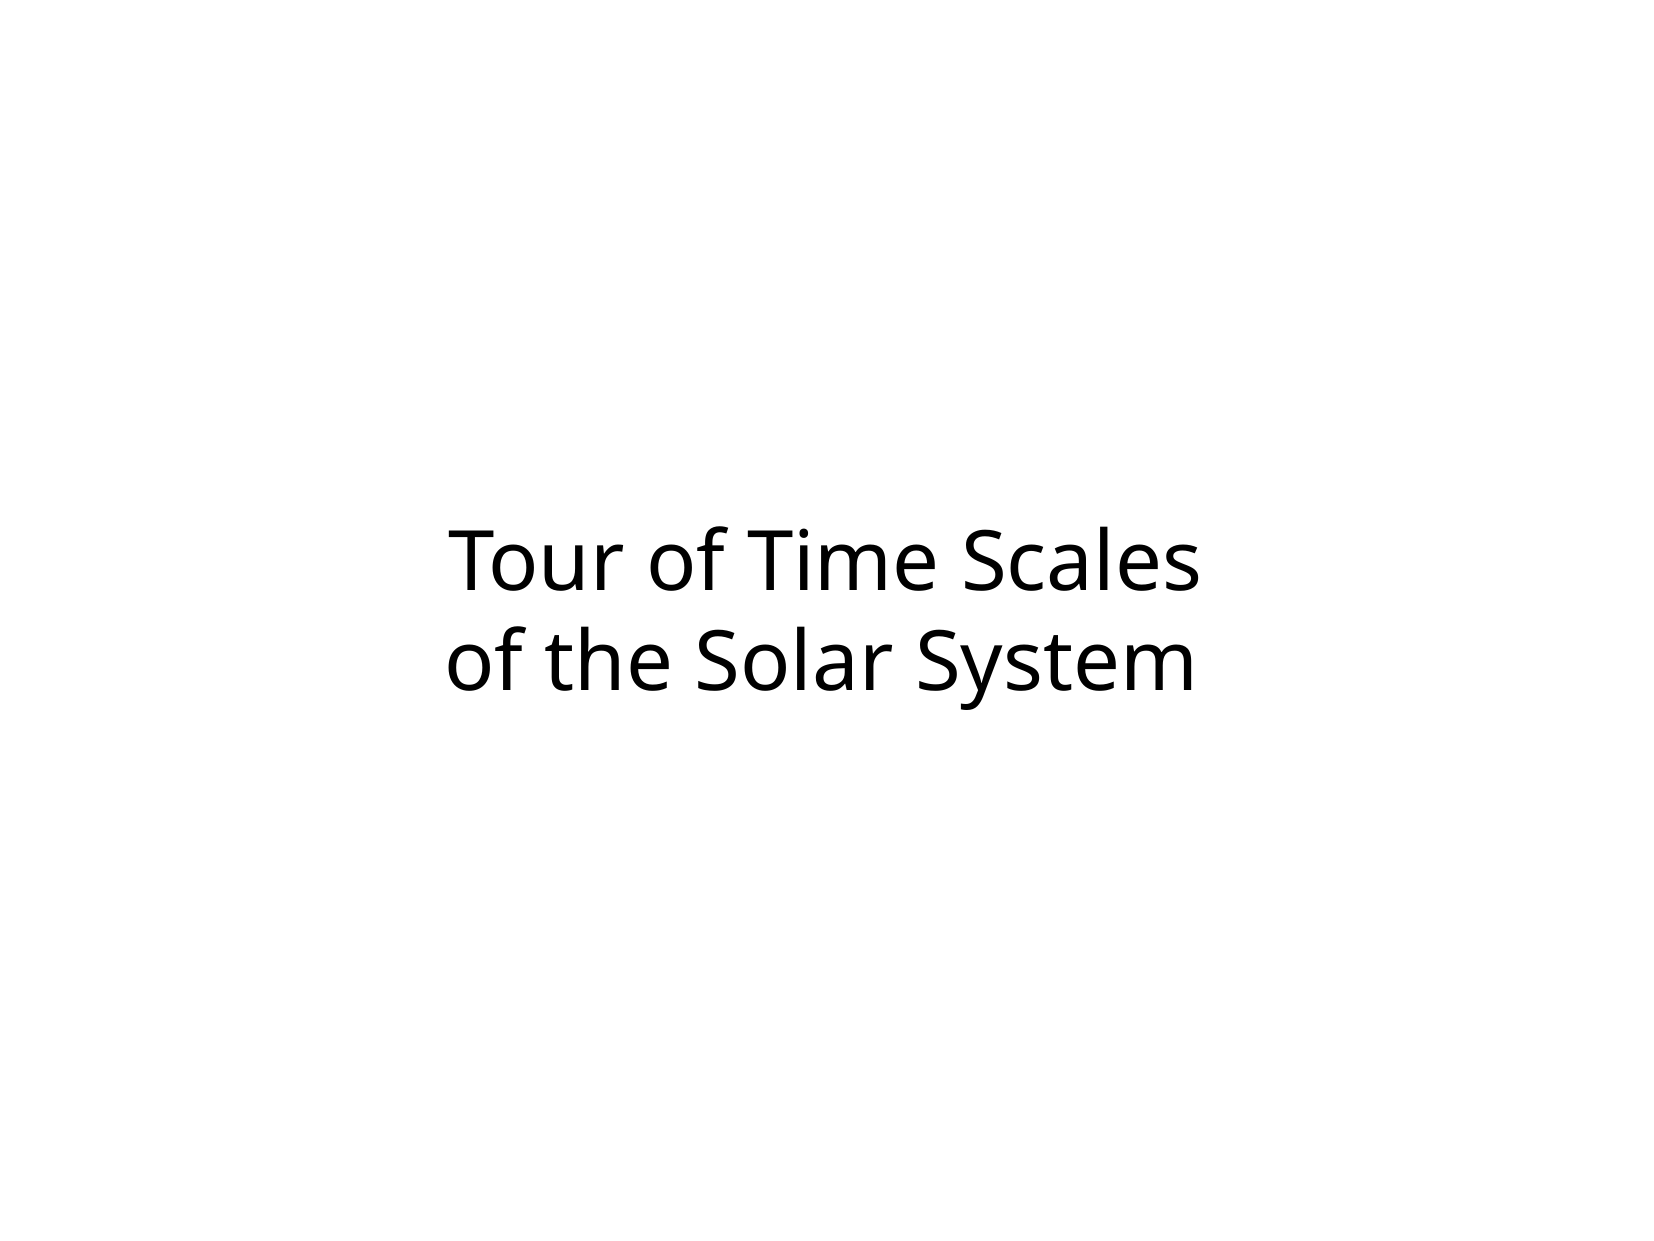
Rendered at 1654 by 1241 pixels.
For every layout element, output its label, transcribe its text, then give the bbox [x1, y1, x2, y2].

title Tour of Time Scales of the Solar System [77, 477, 1566, 737]
